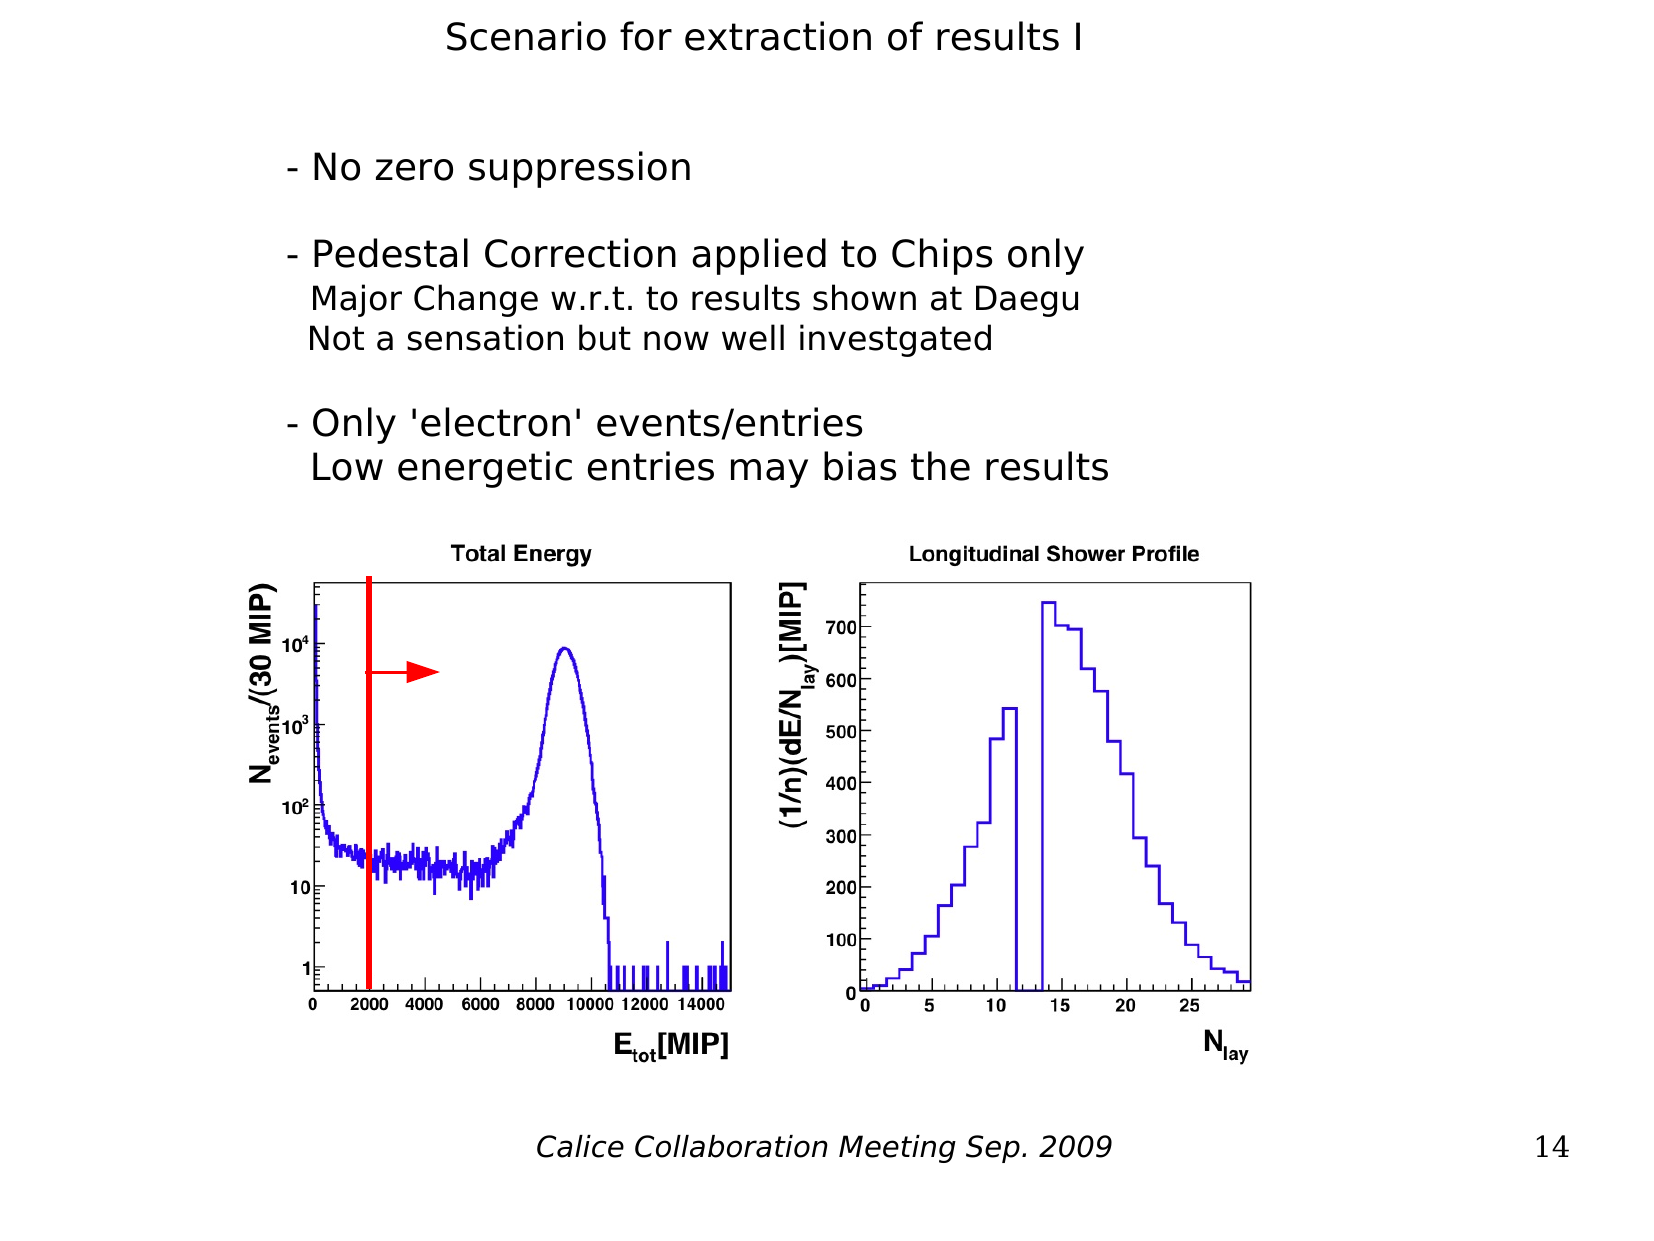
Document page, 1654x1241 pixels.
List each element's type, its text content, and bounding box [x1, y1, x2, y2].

text_box Scenario for extraction of results I [430, 7, 1085, 67]
text_box - No zero suppression - Pedestal Correction applied to Chips only Major Change w.r.t. to results shown at Daegu Not a sensation but now well investgated - Only 'electron' events/entries Low energetic entries may bias the results [271, 138, 1108, 495]
picture [236, 495, 1276, 1078]
